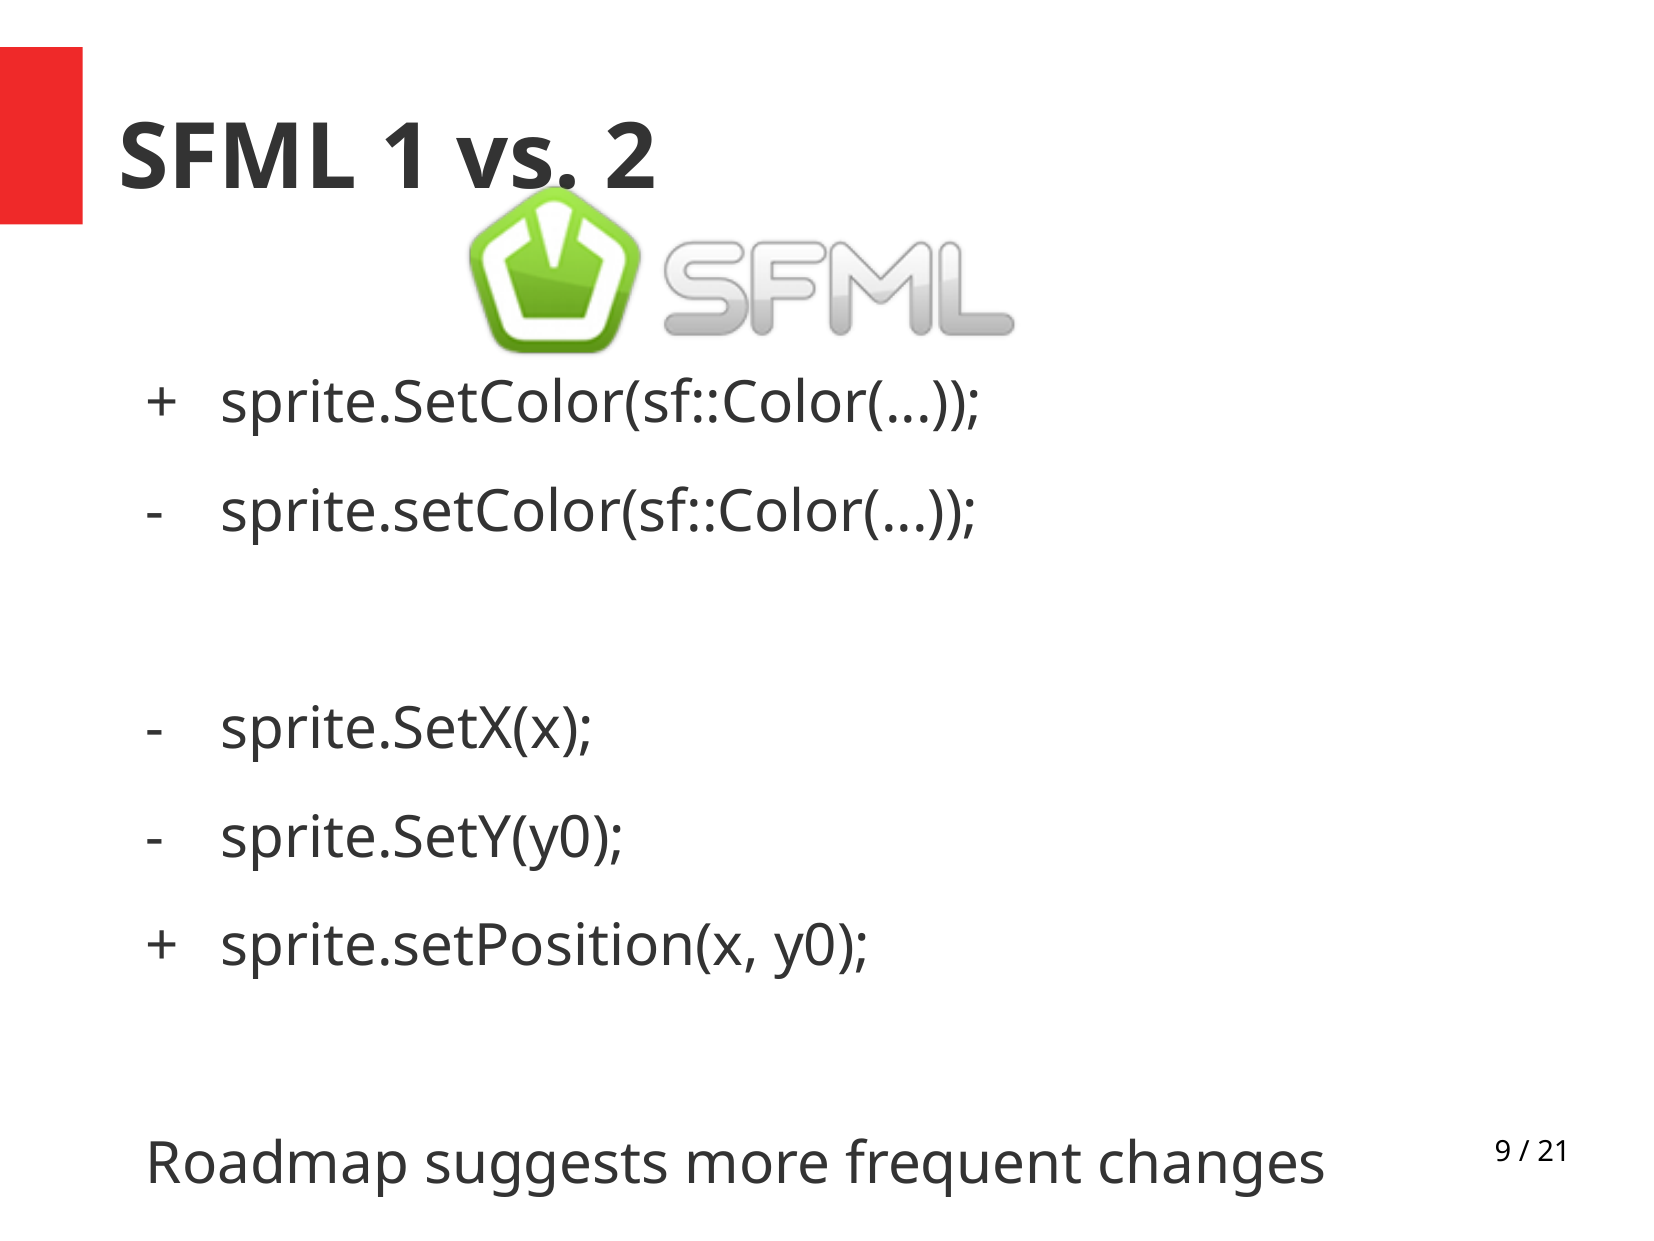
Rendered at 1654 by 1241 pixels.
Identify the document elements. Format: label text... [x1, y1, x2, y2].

picture [464, 181, 1021, 361]
title SFML 1 vs. 2 [118, 49, 1571, 257]
list + sprite.SetColor(sf::Color(...)); - sprite.setColor(sf::Color(...)); - sprite.SetX(x); - sprite.SetY(y0); + sprite.setPosition(x, y0); Roadmap suggests more frequent changes [75, 360, 1487, 1080]
